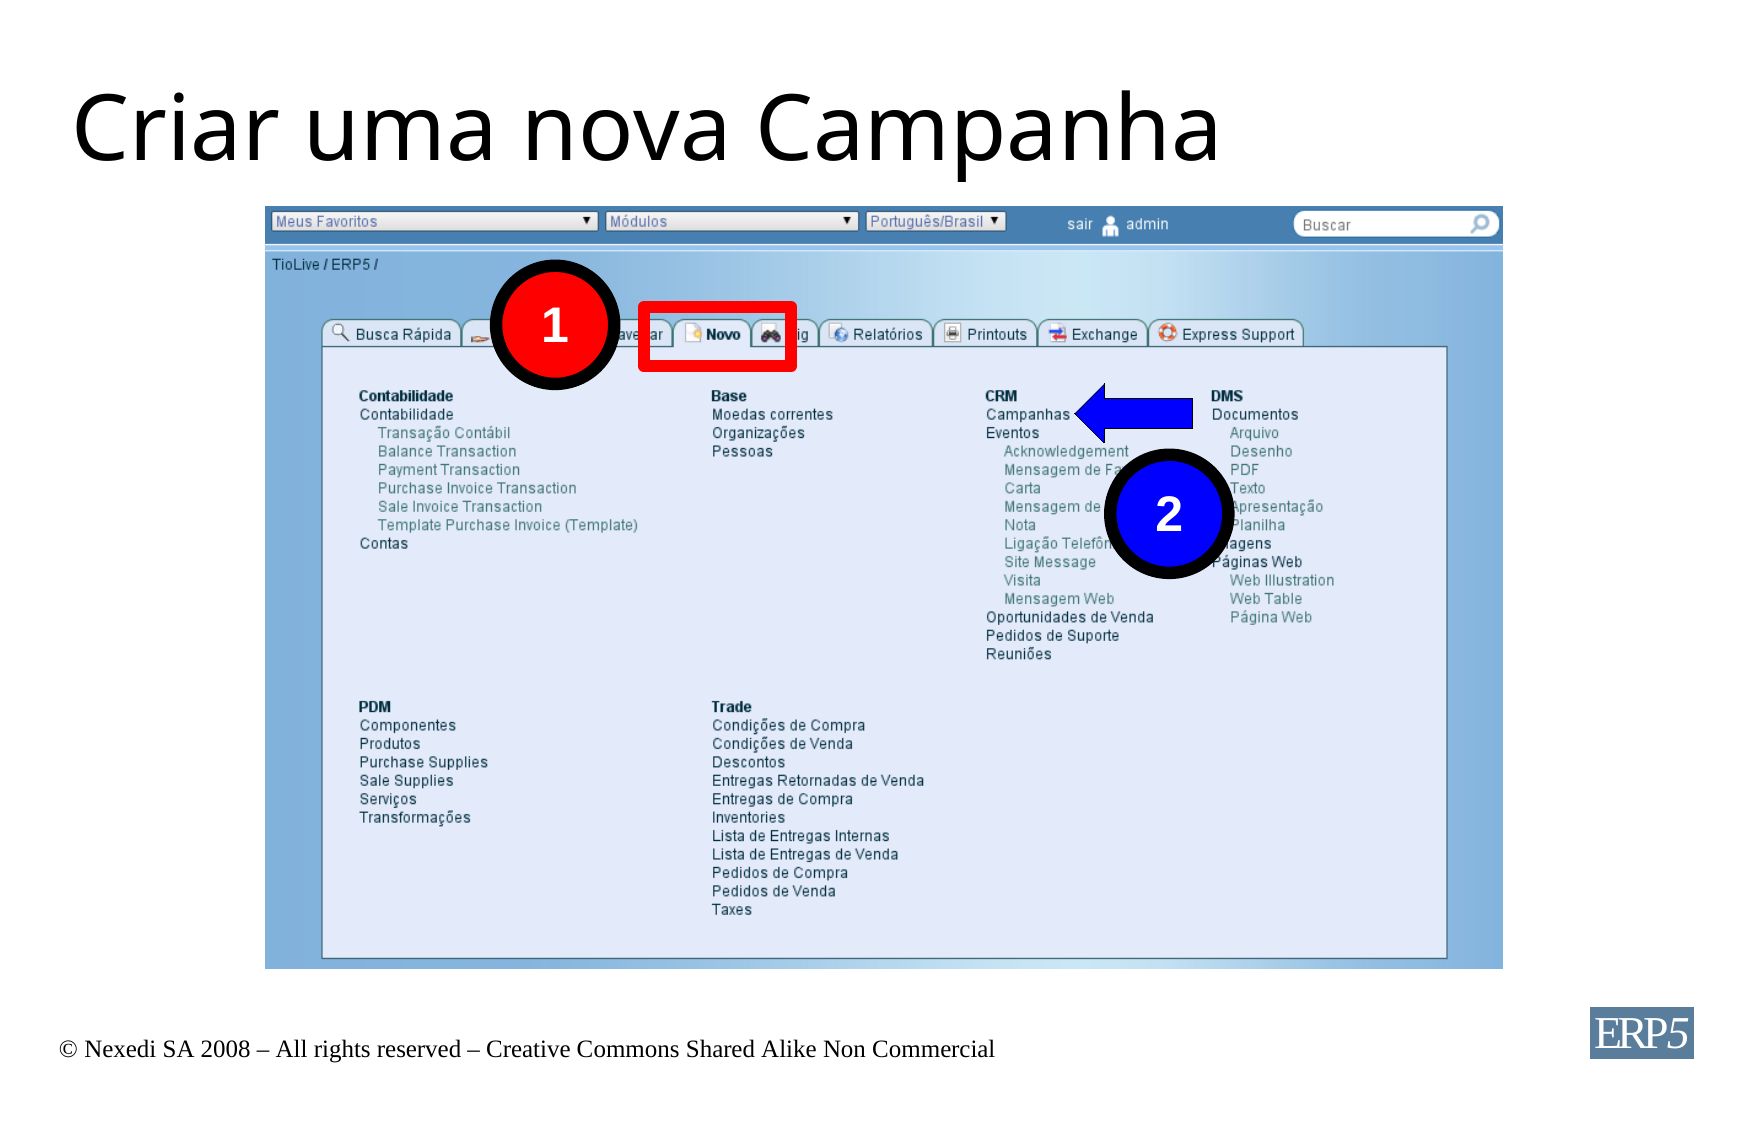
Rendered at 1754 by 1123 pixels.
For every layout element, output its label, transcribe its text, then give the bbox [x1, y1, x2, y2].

text_box 2 [1110, 454, 1229, 573]
text_box 1 [496, 265, 615, 384]
title Criar uma nova Campanha [71, 63, 1707, 187]
picture [265, 206, 1503, 969]
text_box [1074, 383, 1193, 443]
